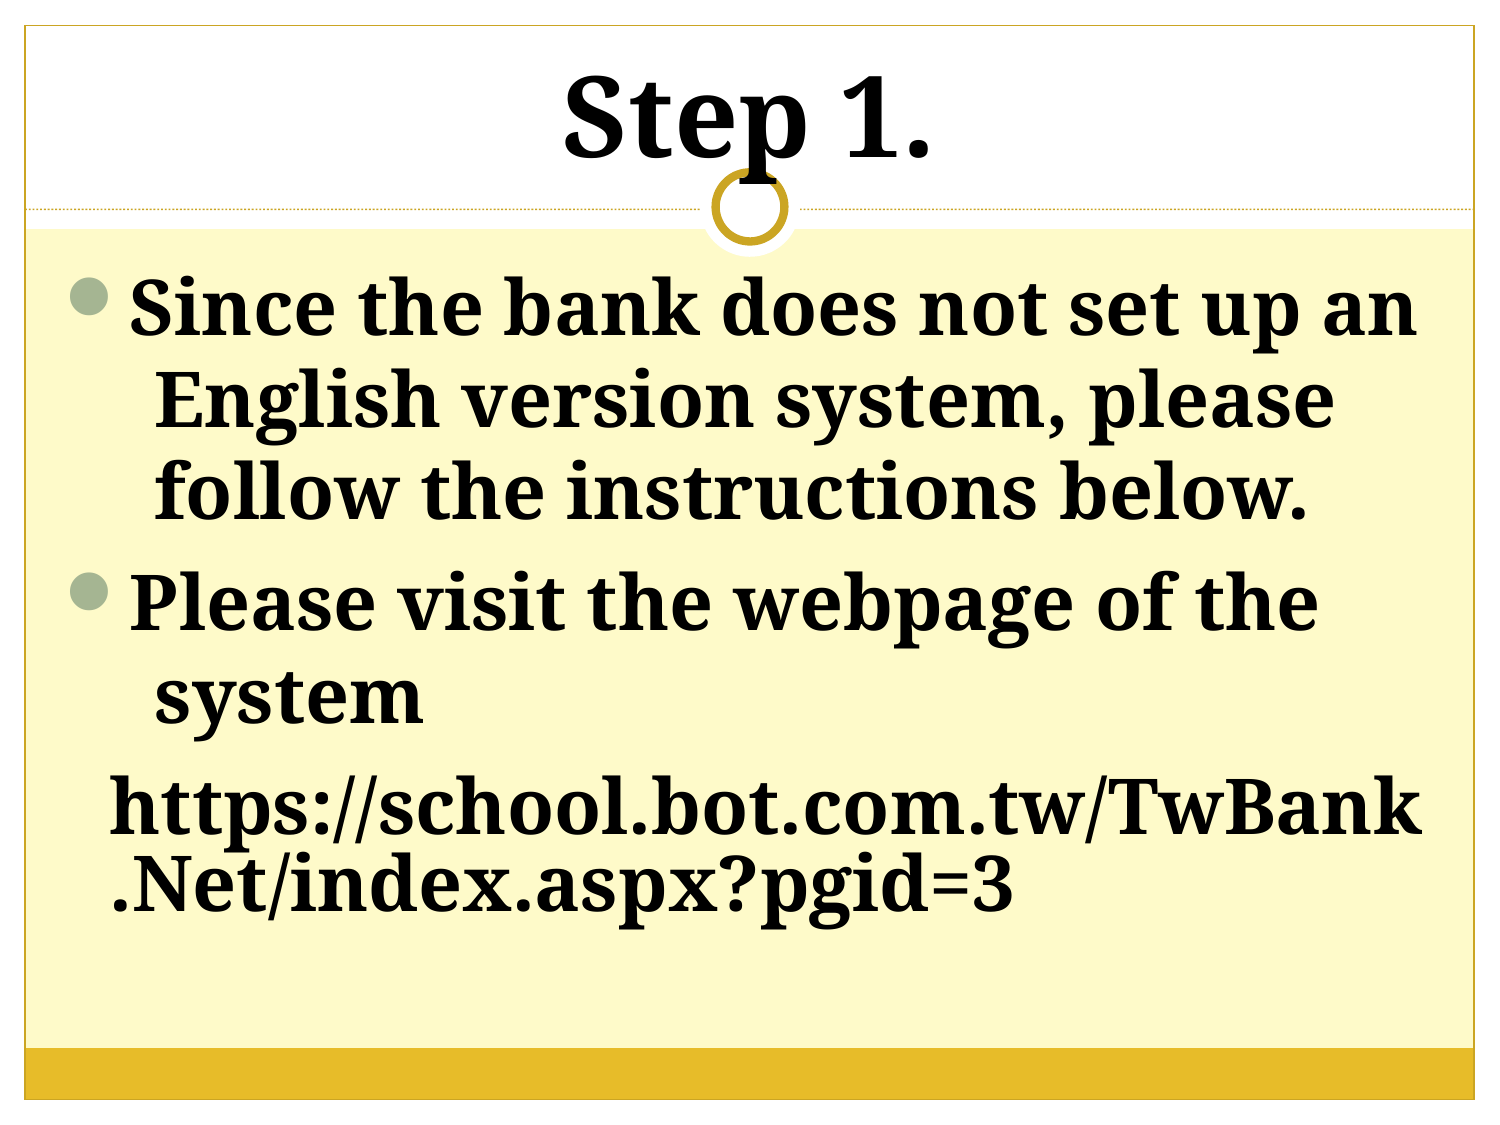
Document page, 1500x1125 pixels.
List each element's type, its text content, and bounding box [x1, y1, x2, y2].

list Since the bank does not set up an English version system, please follow the instructions below. Please visit the webpage of the system https://school.bot.com.tw/TwBank.Net/index.aspx?pgid=3 [49, 250, 1445, 1001]
title Step 1. [49, 37, 1450, 162]
